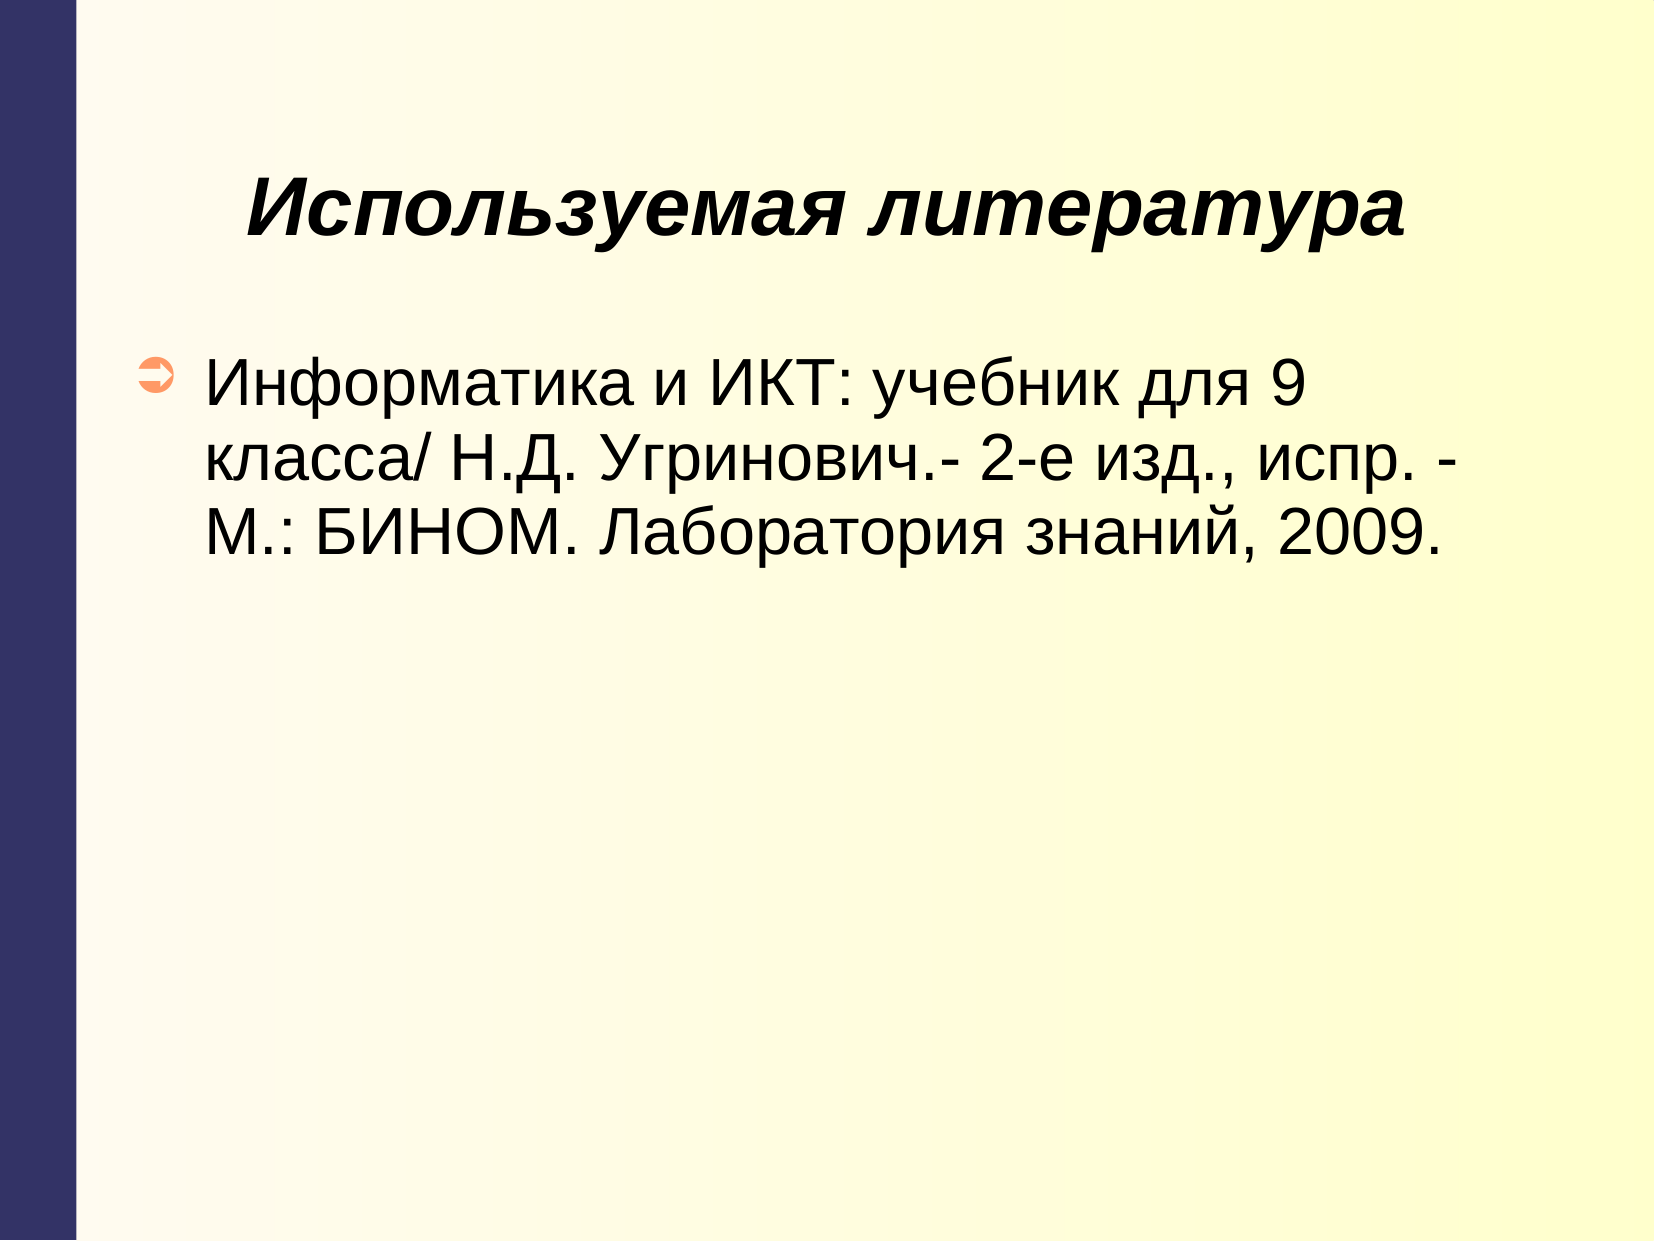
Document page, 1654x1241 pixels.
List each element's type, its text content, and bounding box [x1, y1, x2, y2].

list Информатика и ИКТ: учебник для 9 класса/ Н.Д. Угринович.- 2-е изд., испр. - М.: БИНОМ. Лаборатория знаний, 2009. [121, 344, 1534, 1127]
title Используемая литература [121, 102, 1534, 310]
